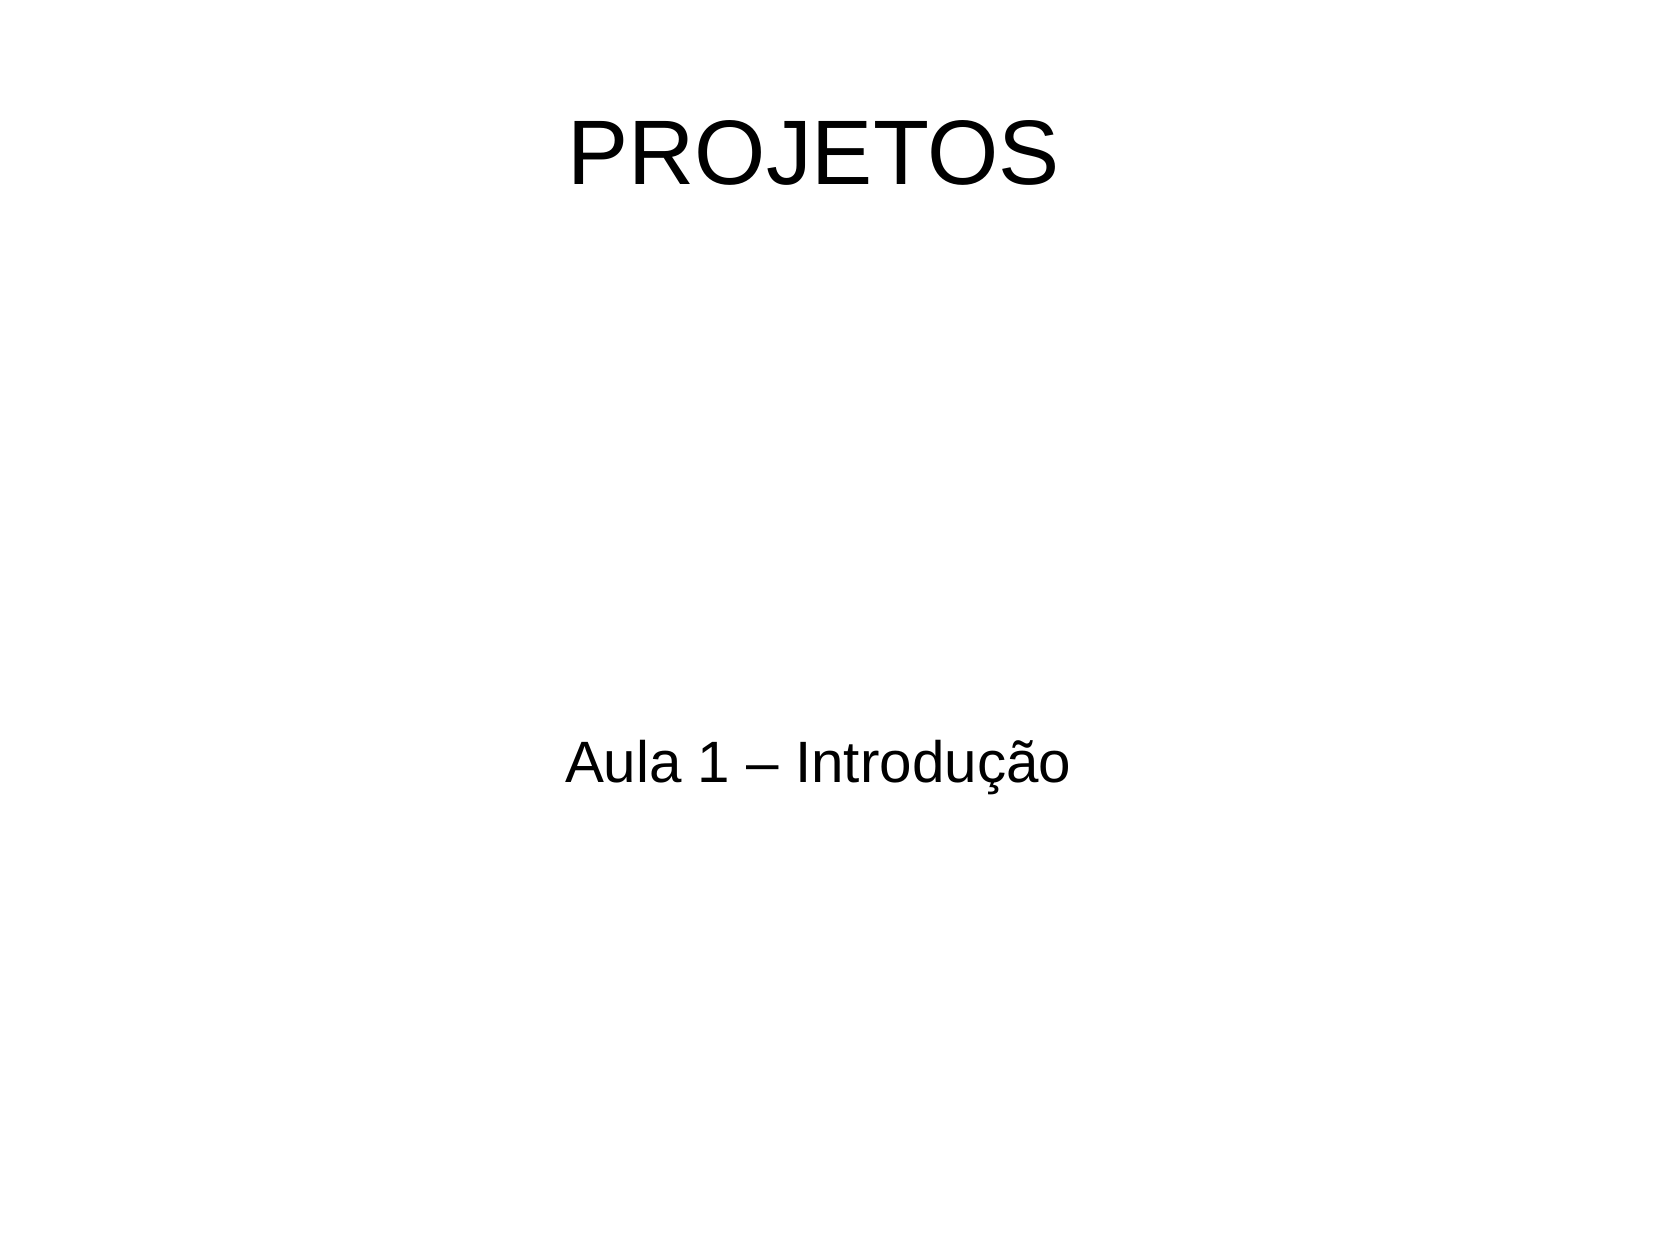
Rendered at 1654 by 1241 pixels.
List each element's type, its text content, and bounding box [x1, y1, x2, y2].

subtitle Aula 1 – Introdução [82, 290, 1571, 1010]
title PROJETOS [82, 49, 1571, 257]
